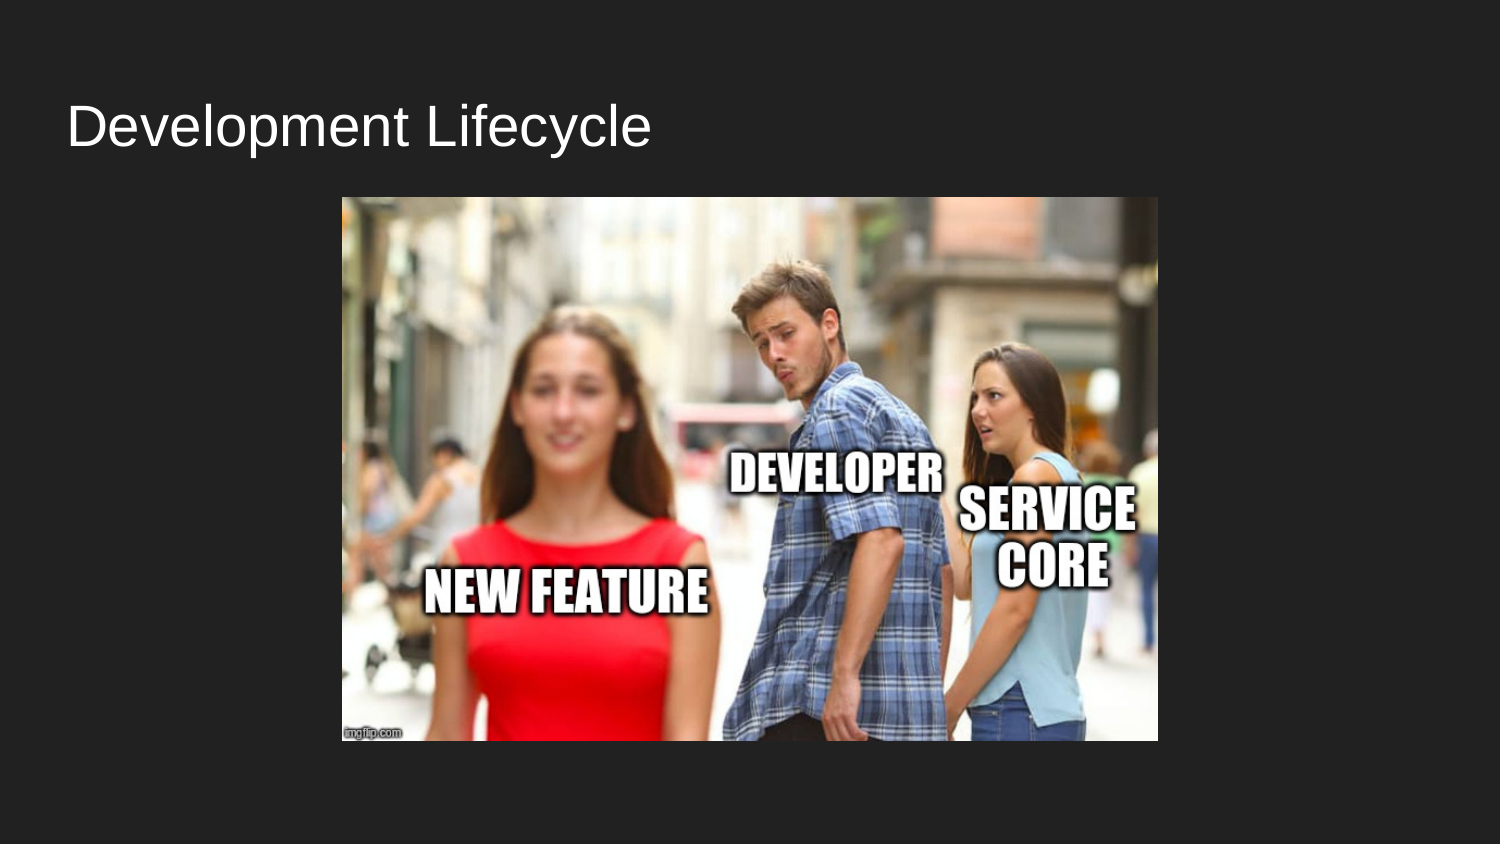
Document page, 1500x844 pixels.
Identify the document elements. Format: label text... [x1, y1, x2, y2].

title Development Lifecycle [51, 72, 1449, 167]
picture [342, 197, 1158, 741]
